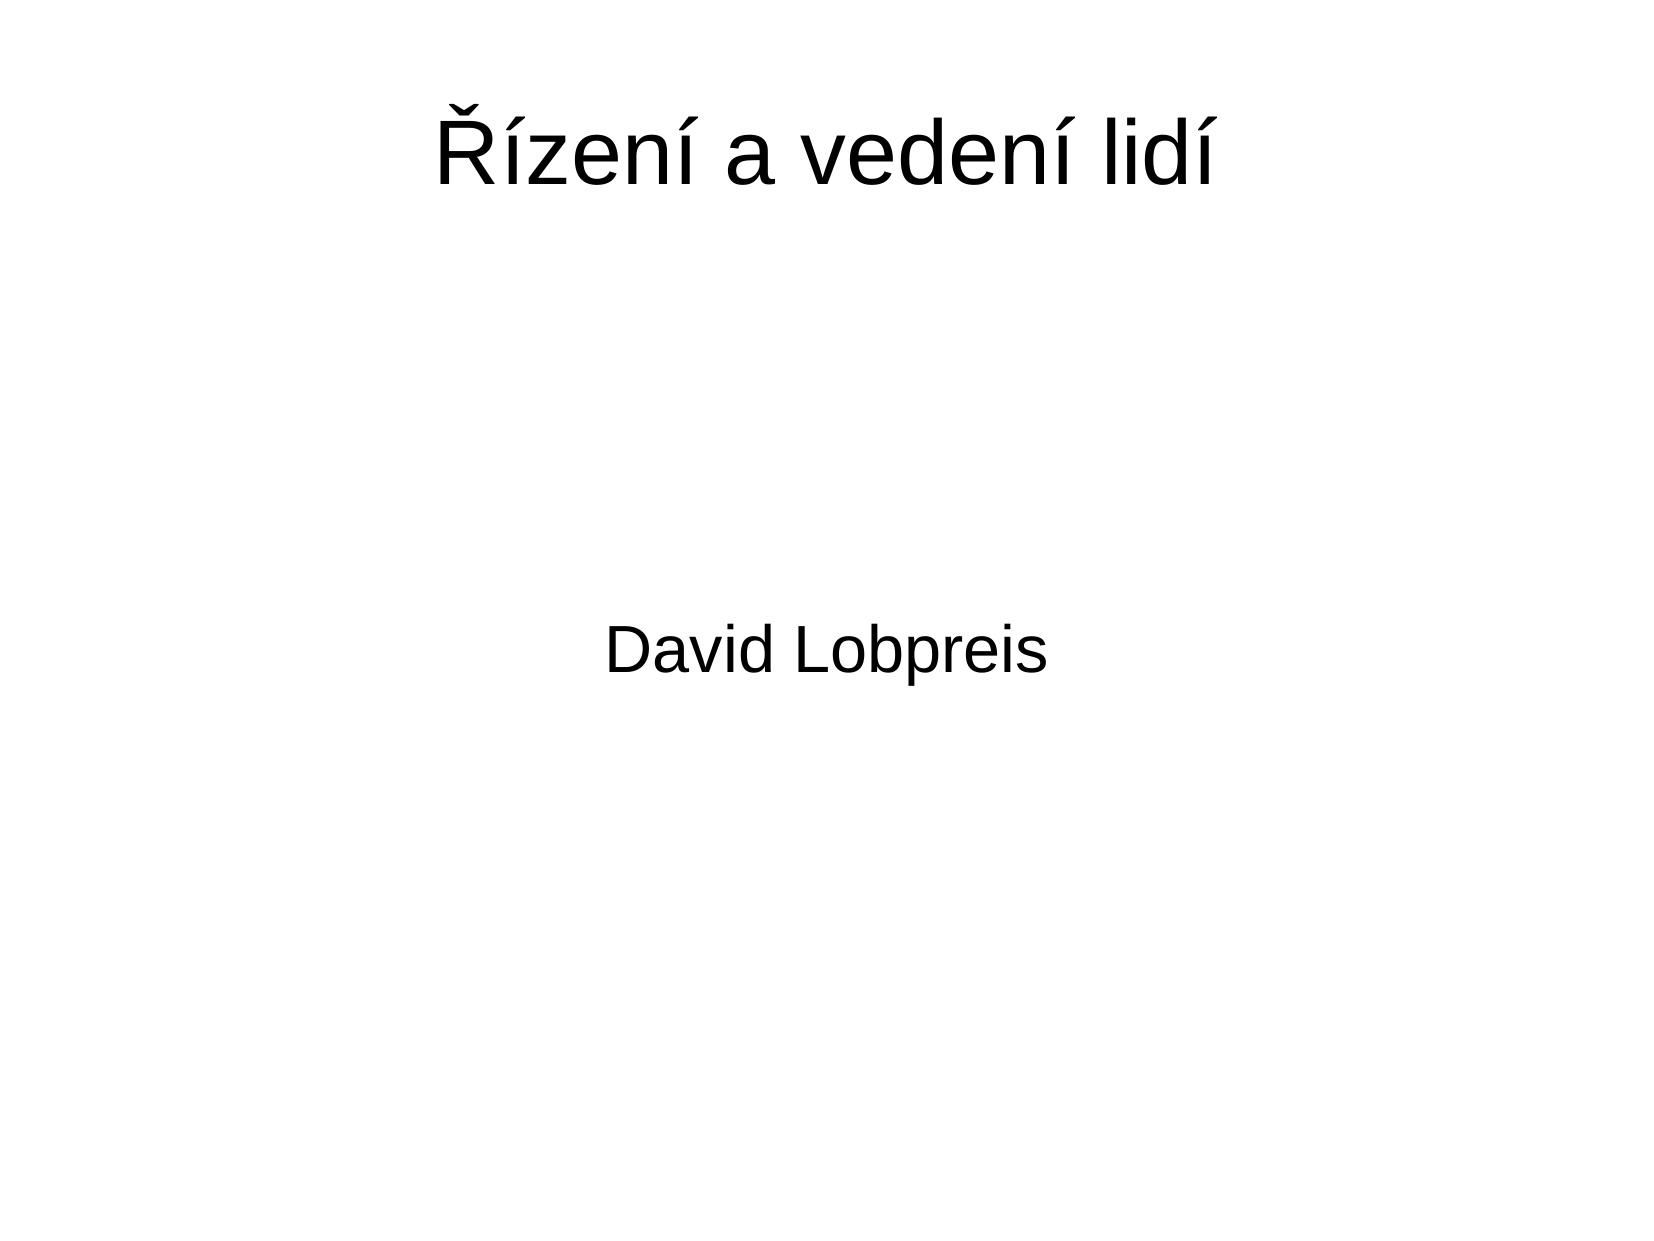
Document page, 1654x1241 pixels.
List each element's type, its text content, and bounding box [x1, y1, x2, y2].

subtitle David Lobpreis [82, 290, 1571, 1010]
title Řízení a vedení lidí [82, 49, 1571, 257]
